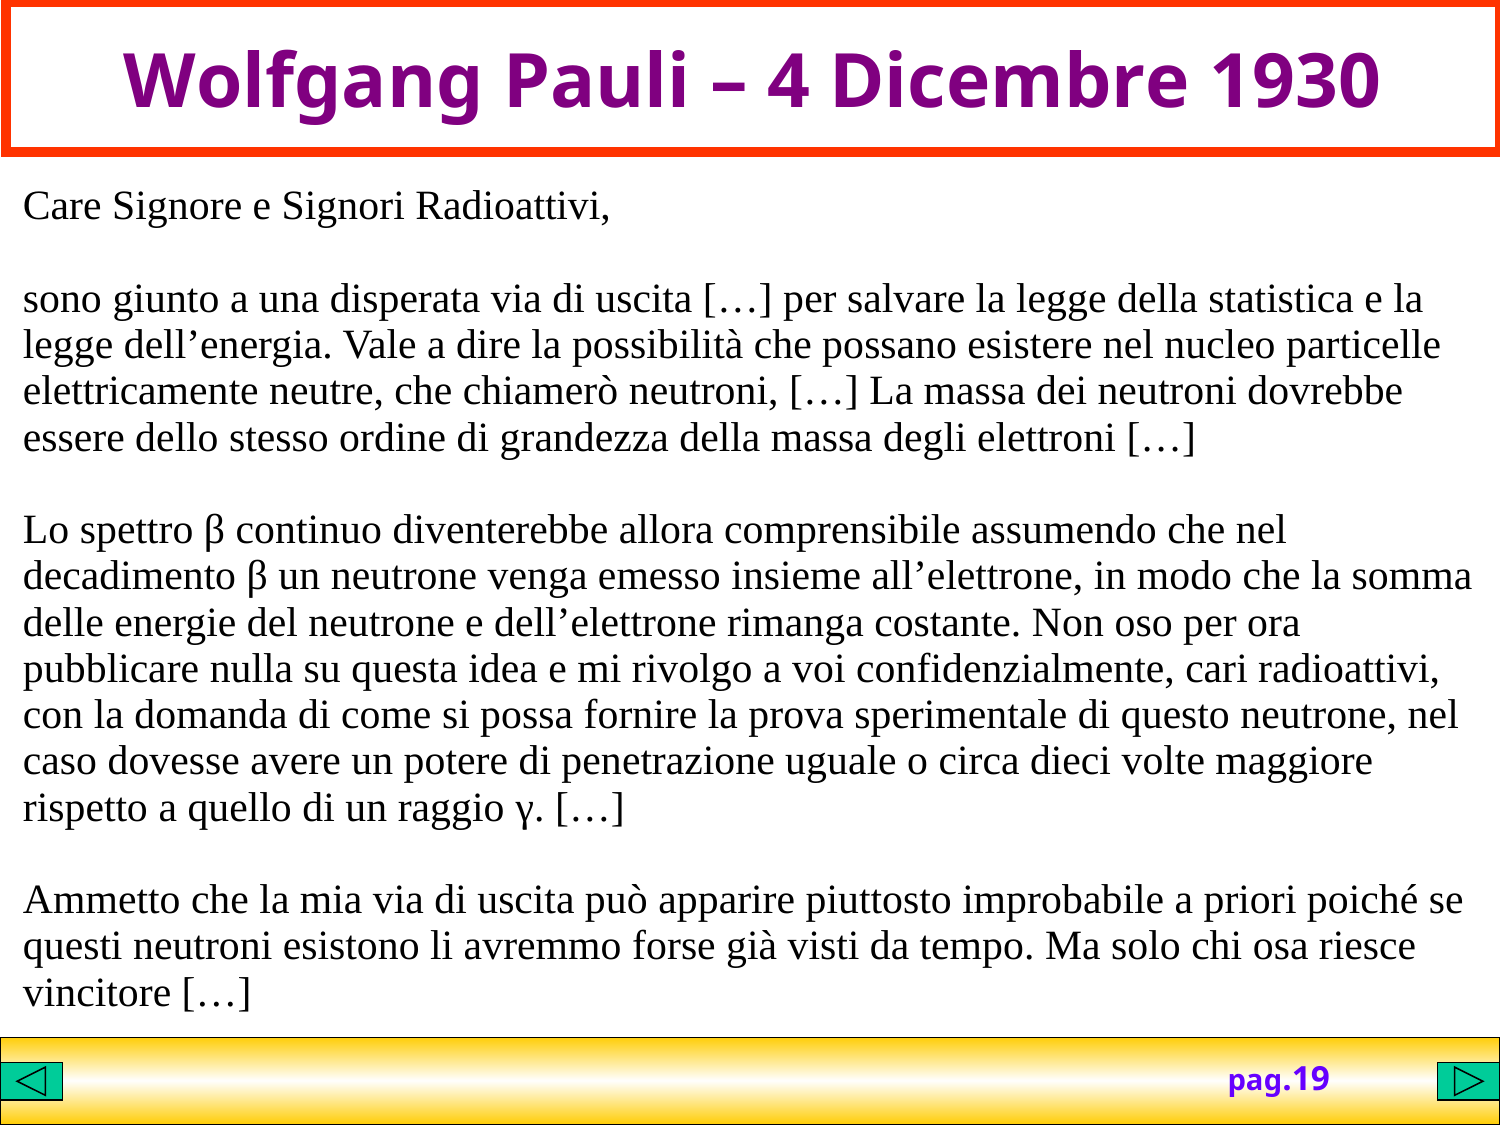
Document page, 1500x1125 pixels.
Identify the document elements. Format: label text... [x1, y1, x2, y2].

text_box Care Signore e Signori Radioattivi, sono giunto a una disperata via di uscita […] per salvare la legge della statistica e la legge dell’energia. Vale a dire la possibilità che possano esistere nel nucleo particelle elettricamente neutre, che chiamerò neutroni, […] La massa dei neutroni dovrebbe essere dello stesso ordine di grandezza della massa degli elettroni […] Lo spettro β continuo diventerebbe allora comprensibile assumendo che nel decadimento β un neutrone venga emesso insieme all’elettrone, in modo che la somma delle energie del neutrone e dell’elettrone rimanga costante. Non oso per ora pubblicare nulla su questa idea e mi rivolgo a voi confidenzialmente, cari radioattivi, con la domanda di come si possa fornire la prova sperimentale di questo neutrone, nel caso dovesse avere un potere di penetrazione uguale o circa dieci volte maggiore rispetto a quello di un raggio γ. […] Ammetto che la mia via di uscita può apparire piuttosto improbabile a priori poiché se questi neutroni esistono li avremmo forse già visti da tempo. Ma solo chi osa riesce vincitore […] [8, 175, 1500, 1023]
title Wolfgang Pauli – 4 Dicembre 1930 [5, 2, 1500, 153]
